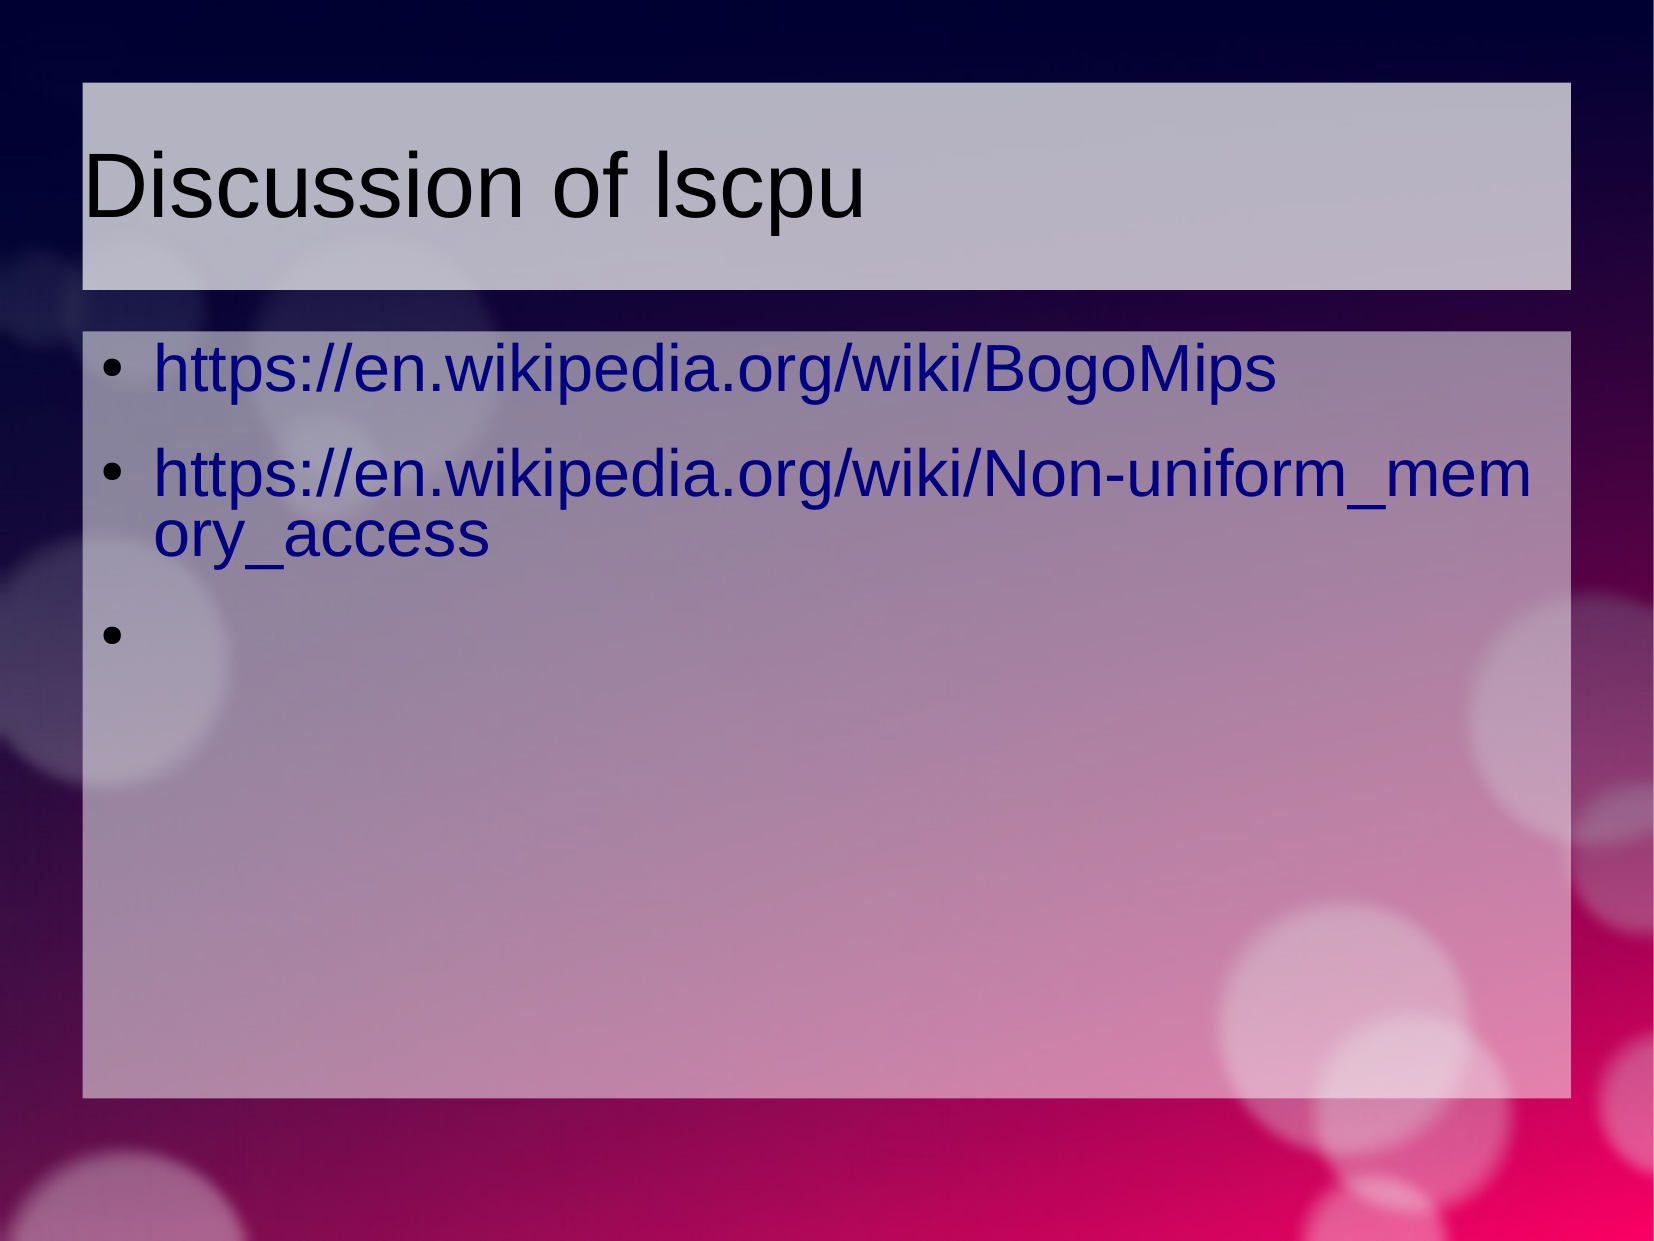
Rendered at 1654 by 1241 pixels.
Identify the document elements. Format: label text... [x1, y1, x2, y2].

picture [0, 0, 1654, 1241]
title Discussion of lscpu [82, 82, 1571, 290]
list https://en.wikipedia.org/wiki/BogoMips https://en.wikipedia.org/wiki/Non-uniform_memory_access [82, 331, 1571, 1099]
